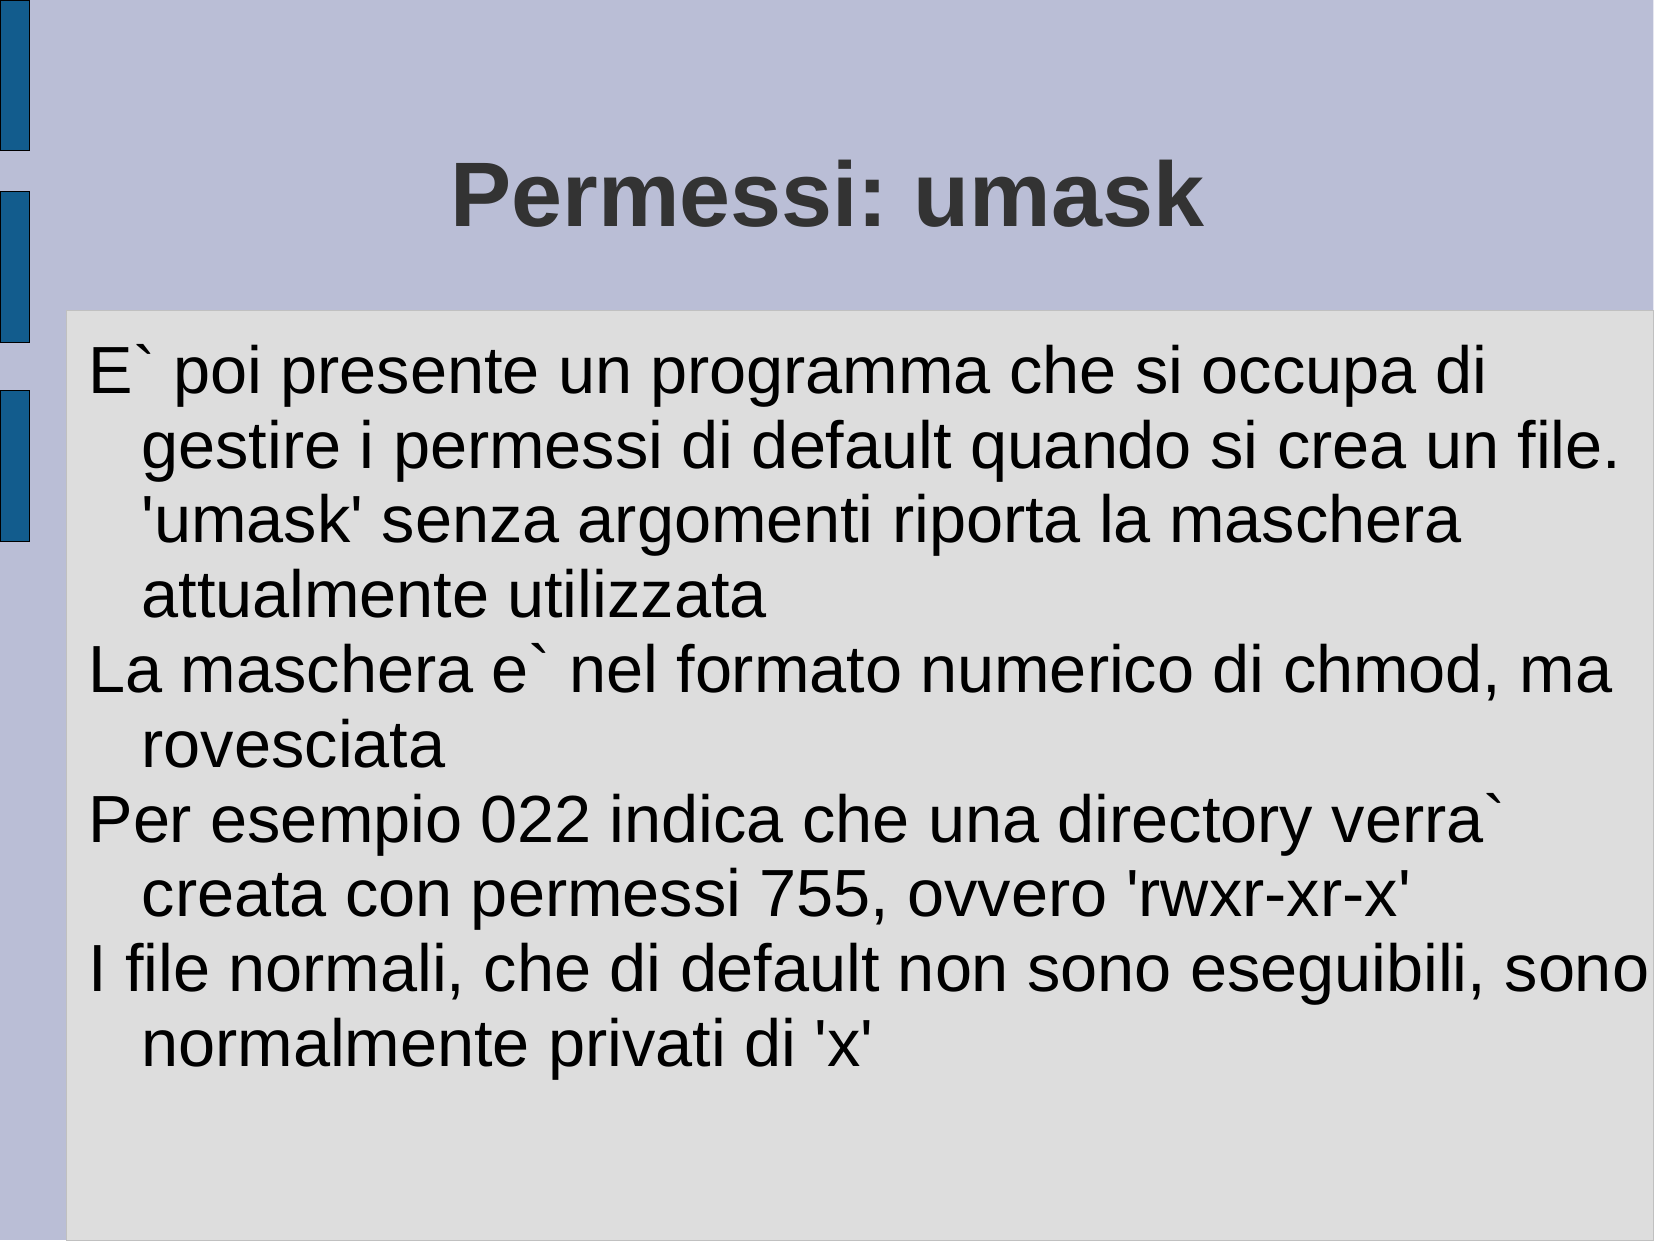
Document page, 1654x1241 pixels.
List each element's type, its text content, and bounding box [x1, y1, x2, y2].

list E` poi presente un programma che si occupa di gestire i permessi di default quando si crea un file. 'umask' senza argomenti riporta la maschera attualmente utilizzata La maschera e` nel formato numerico di chmod, ma rovesciata Per esempio 022 indica che una directory verra` creata con permessi 755, ovvero 'rwxr-xr-x' I file normali, che di default non sono eseguibili, sono normalmente privati di 'x' [70, 332, 1654, 1189]
title Permessi: umask [121, 91, 1534, 299]
